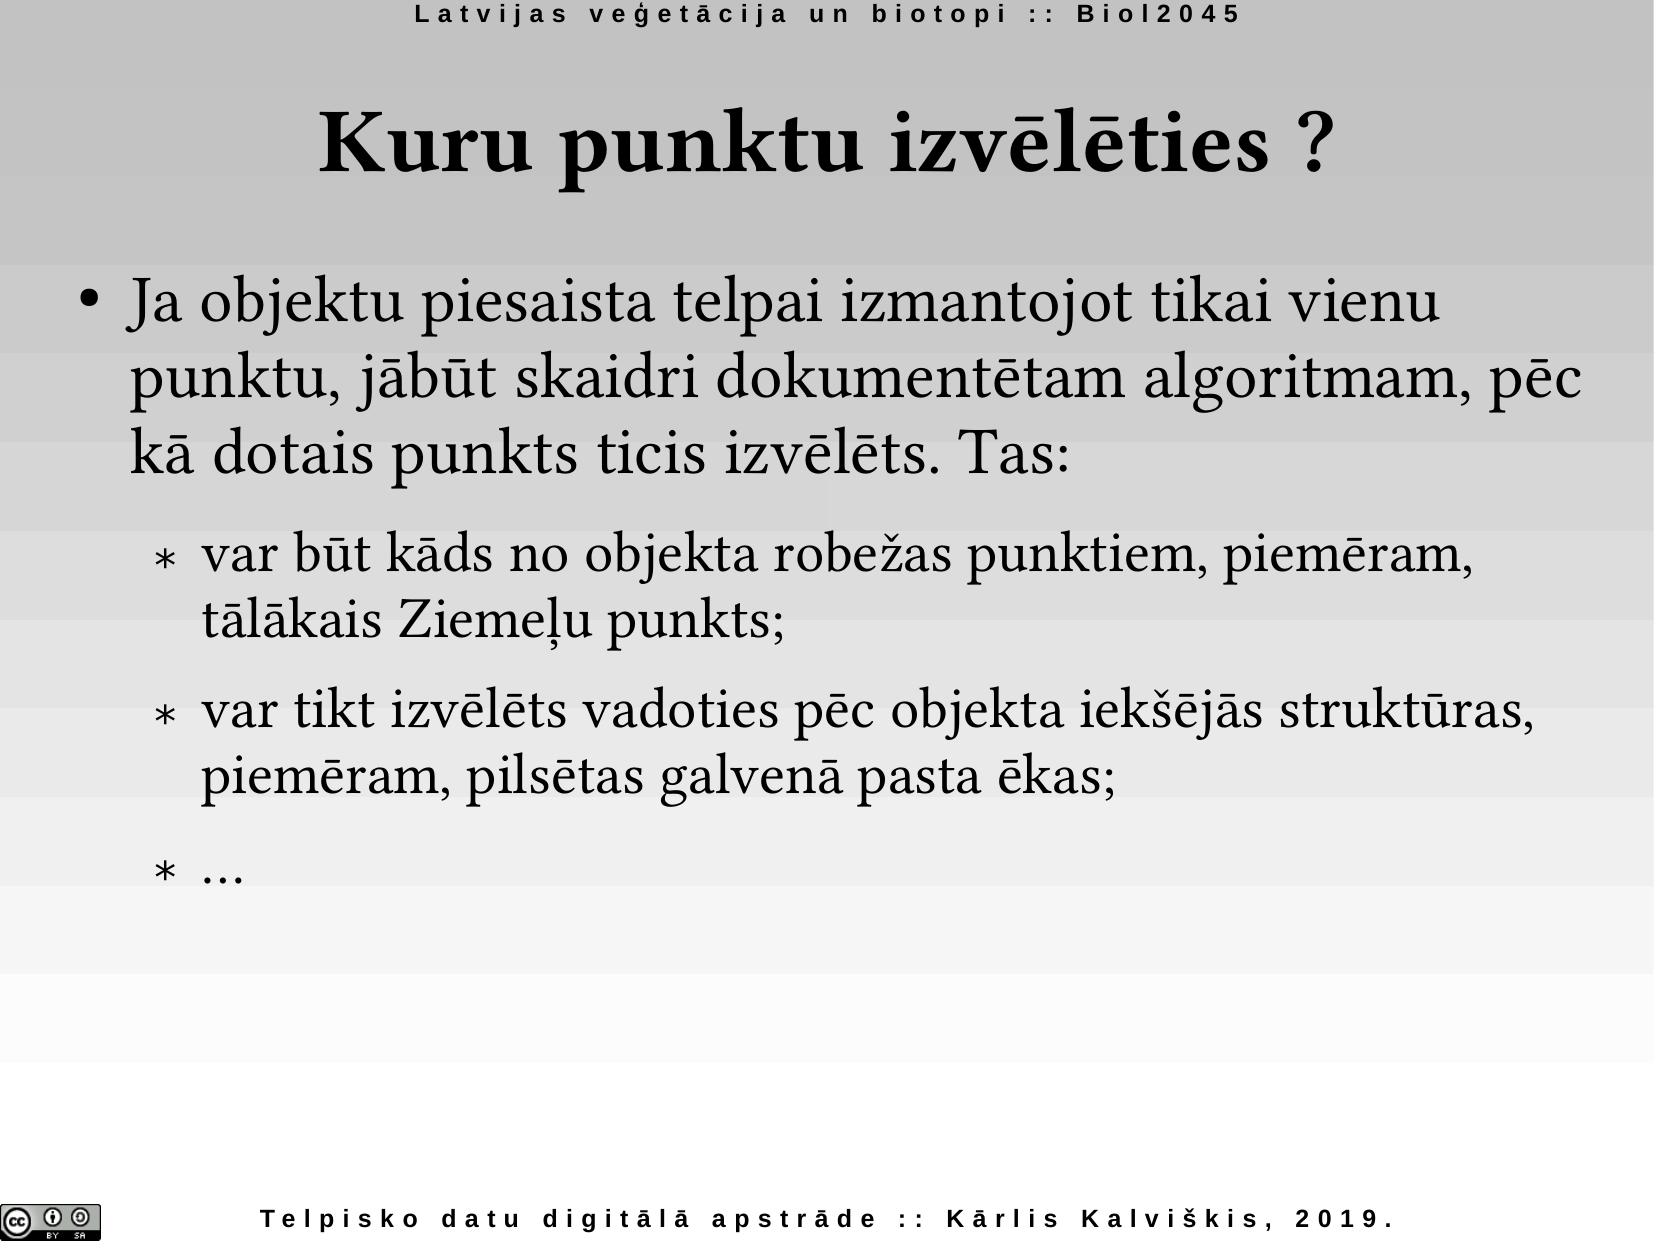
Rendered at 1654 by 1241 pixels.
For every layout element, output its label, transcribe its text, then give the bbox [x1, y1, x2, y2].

title Kuru punktu izvēlēties ? [59, 37, 1596, 246]
picture [0, 0, 1654, 1241]
list Ja objektu piesaista telpai izmantojot tikai vienu punktu, jābūt skaidri dokumentētam algoritmam, pēc kā dotais punkts ticis izvēlēts. Tas: var būt kāds no objekta robežas punktiem, piemēram, tālākais Ziemeļu punkts; var tikt izvēlēts vadoties pēc objekta iekšējās struktūras, piemēram, pilsētas galvenā pasta ēkas; ... [59, 261, 1596, 981]
